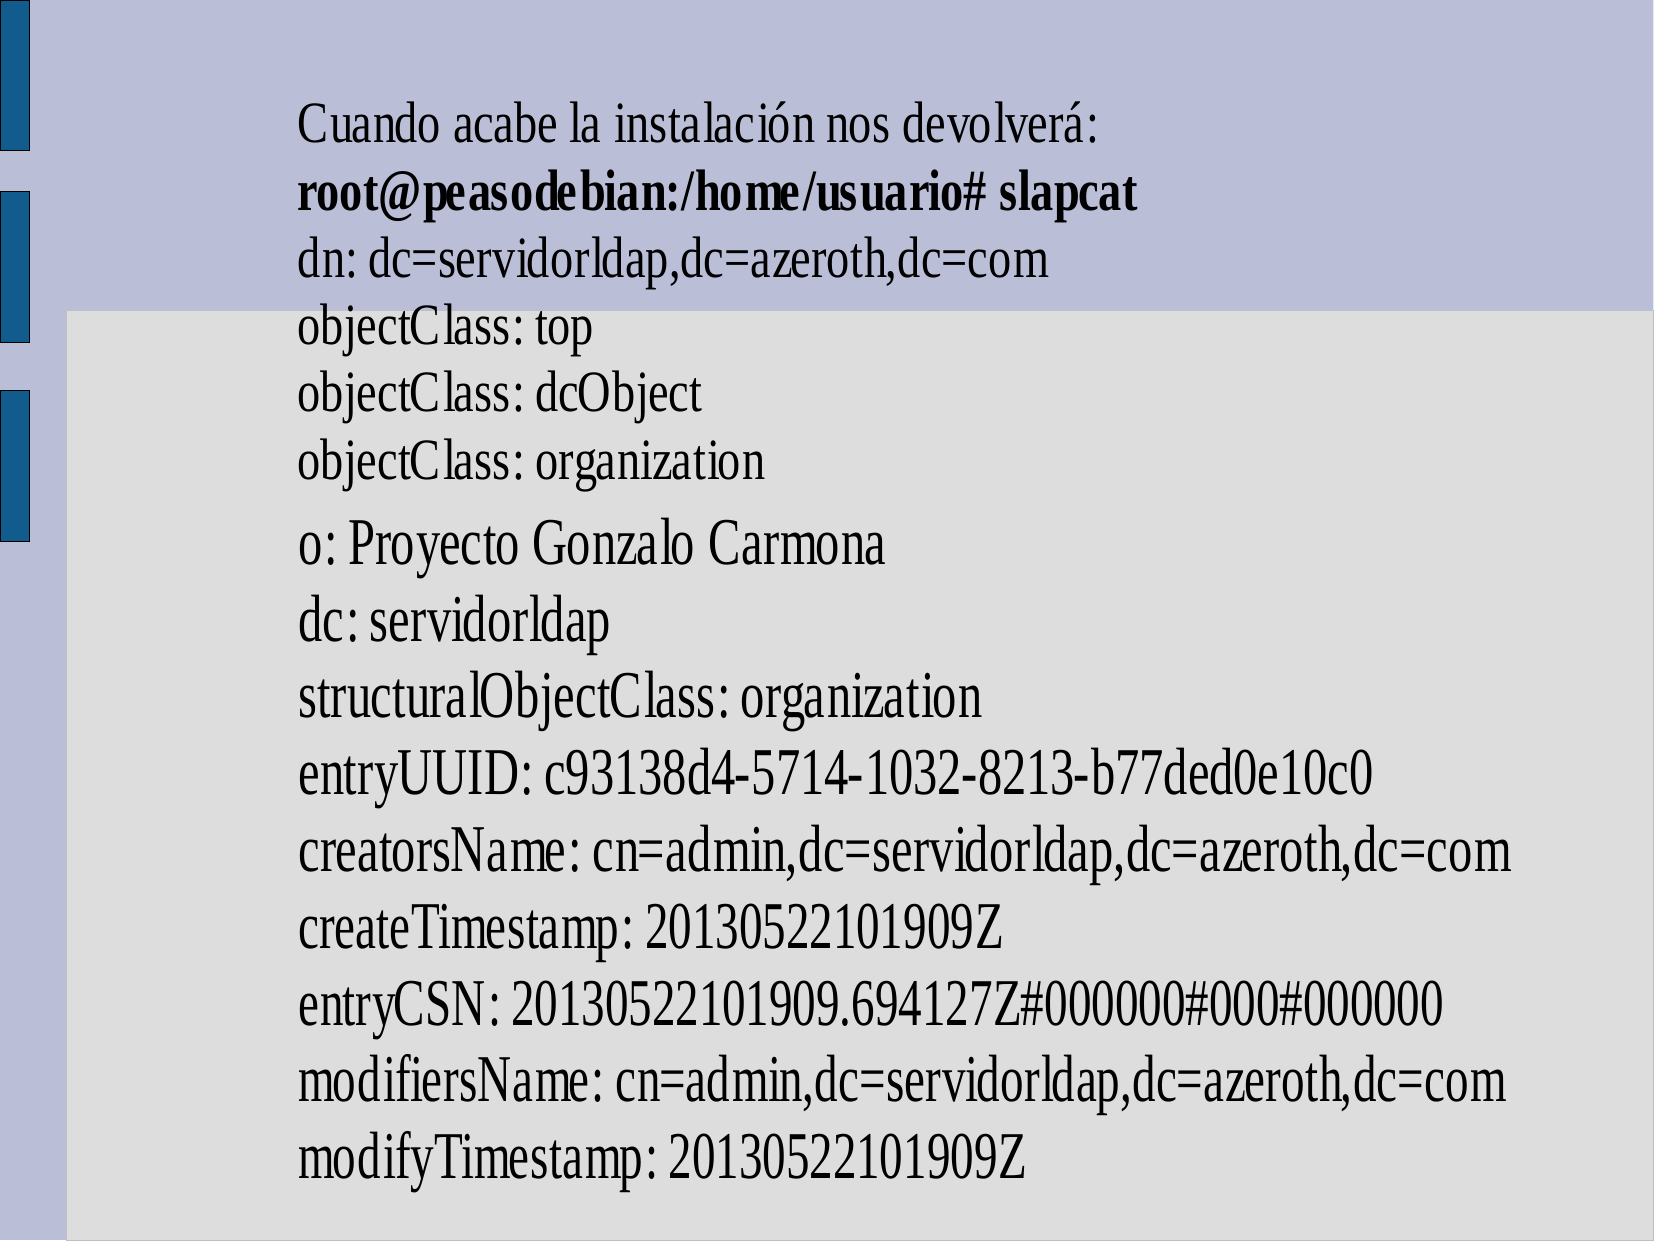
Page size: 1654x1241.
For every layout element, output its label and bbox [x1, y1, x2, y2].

chart [295, 88, 1654, 1241]
